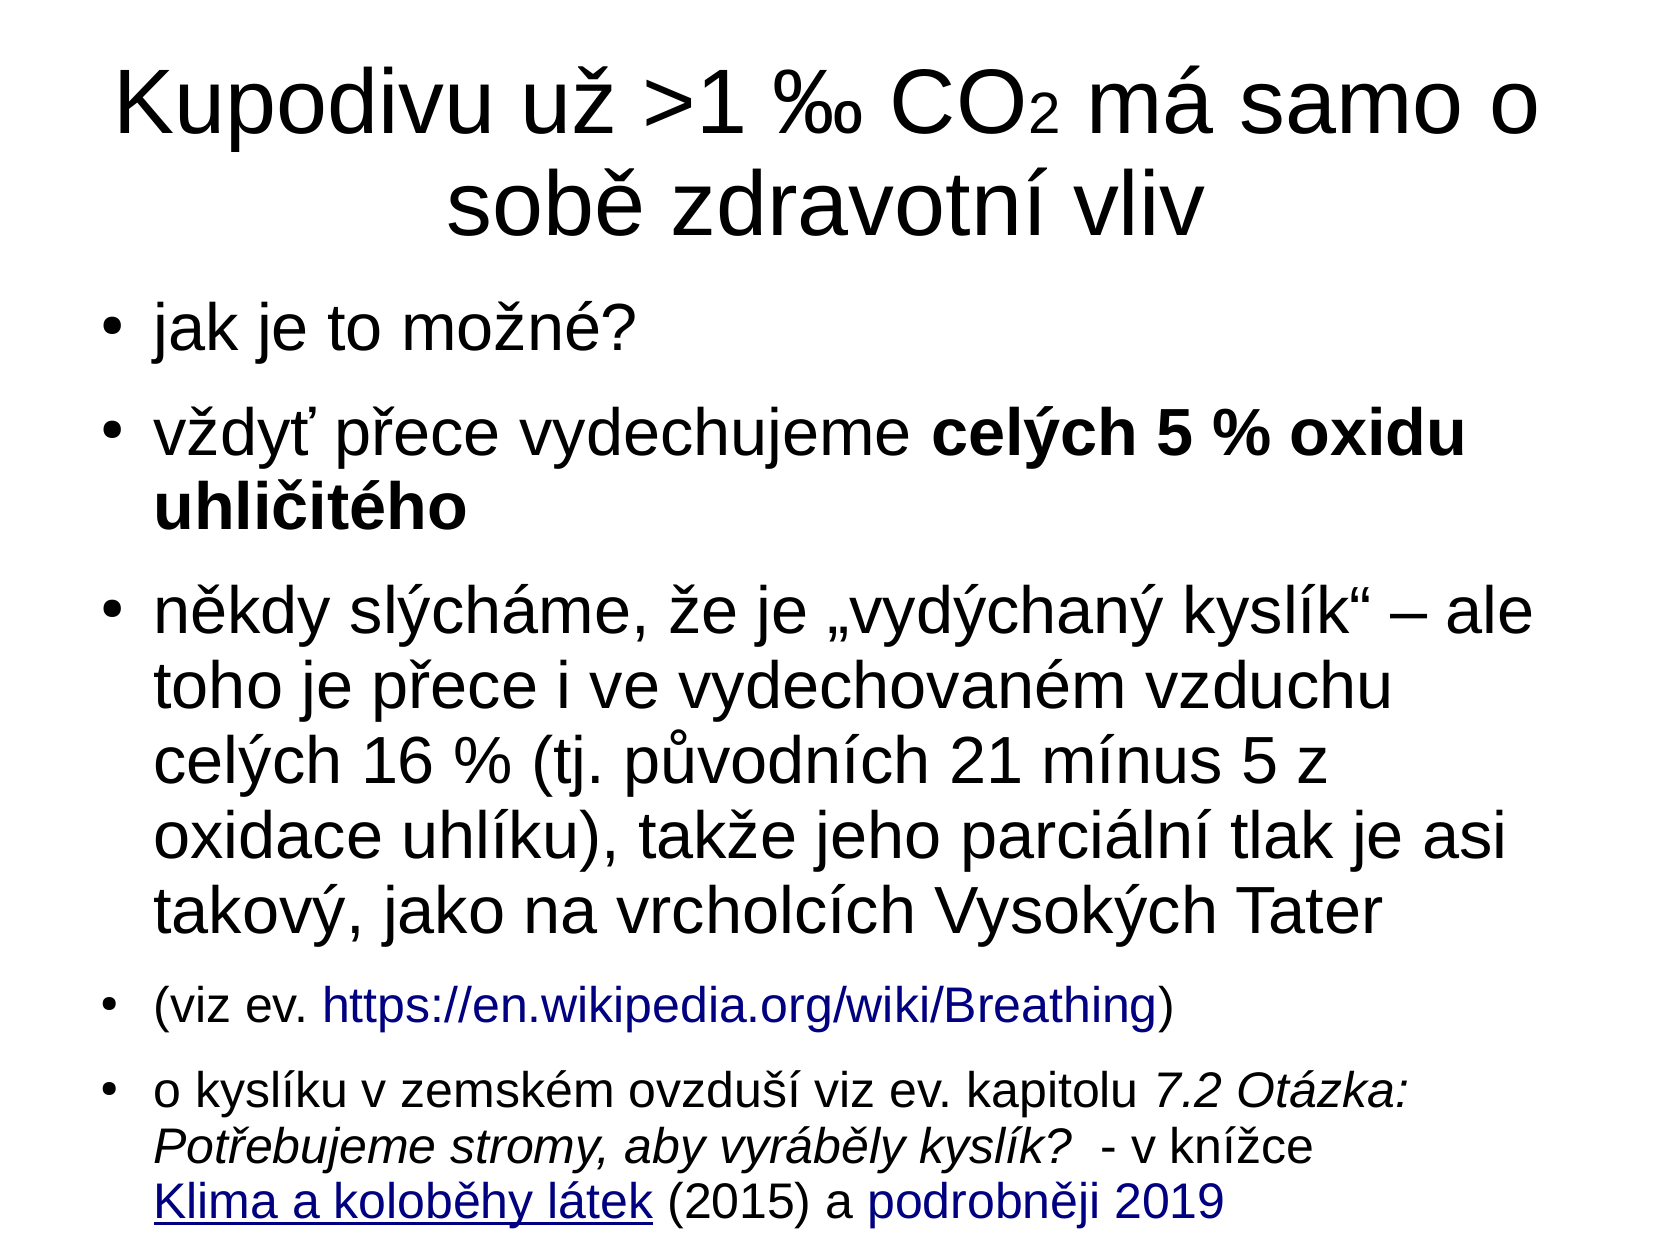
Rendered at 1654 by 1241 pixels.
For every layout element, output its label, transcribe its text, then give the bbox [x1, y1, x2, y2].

title Kupodivu už >1 ‰ CO2 má samo o sobě zdravotní vliv [82, 49, 1571, 257]
list jak je to možné? vždyť přece vydechujeme celých 5 % oxidu uhličitého někdy slýcháme, že je „vydýchaný kyslík“ – ale toho je přece i ve vydechovaném vzduchu celých 16 % (tj. původních 21 mínus 5 z oxidace uhlíku), takže jeho parciální tlak je asi takový, jako na vrcholcích Vysokých Tater (viz ev. https://en.wikipedia.org/wiki/Breathing) o kyslíku v zemském ovzduší viz ev. kapitolu 7.2 Otázka: Potřebujeme stromy, aby vyráběly kyslík? - v knížce Klima a koloběhy látek (2015) a podrobněji 2019 [82, 290, 1571, 1241]
